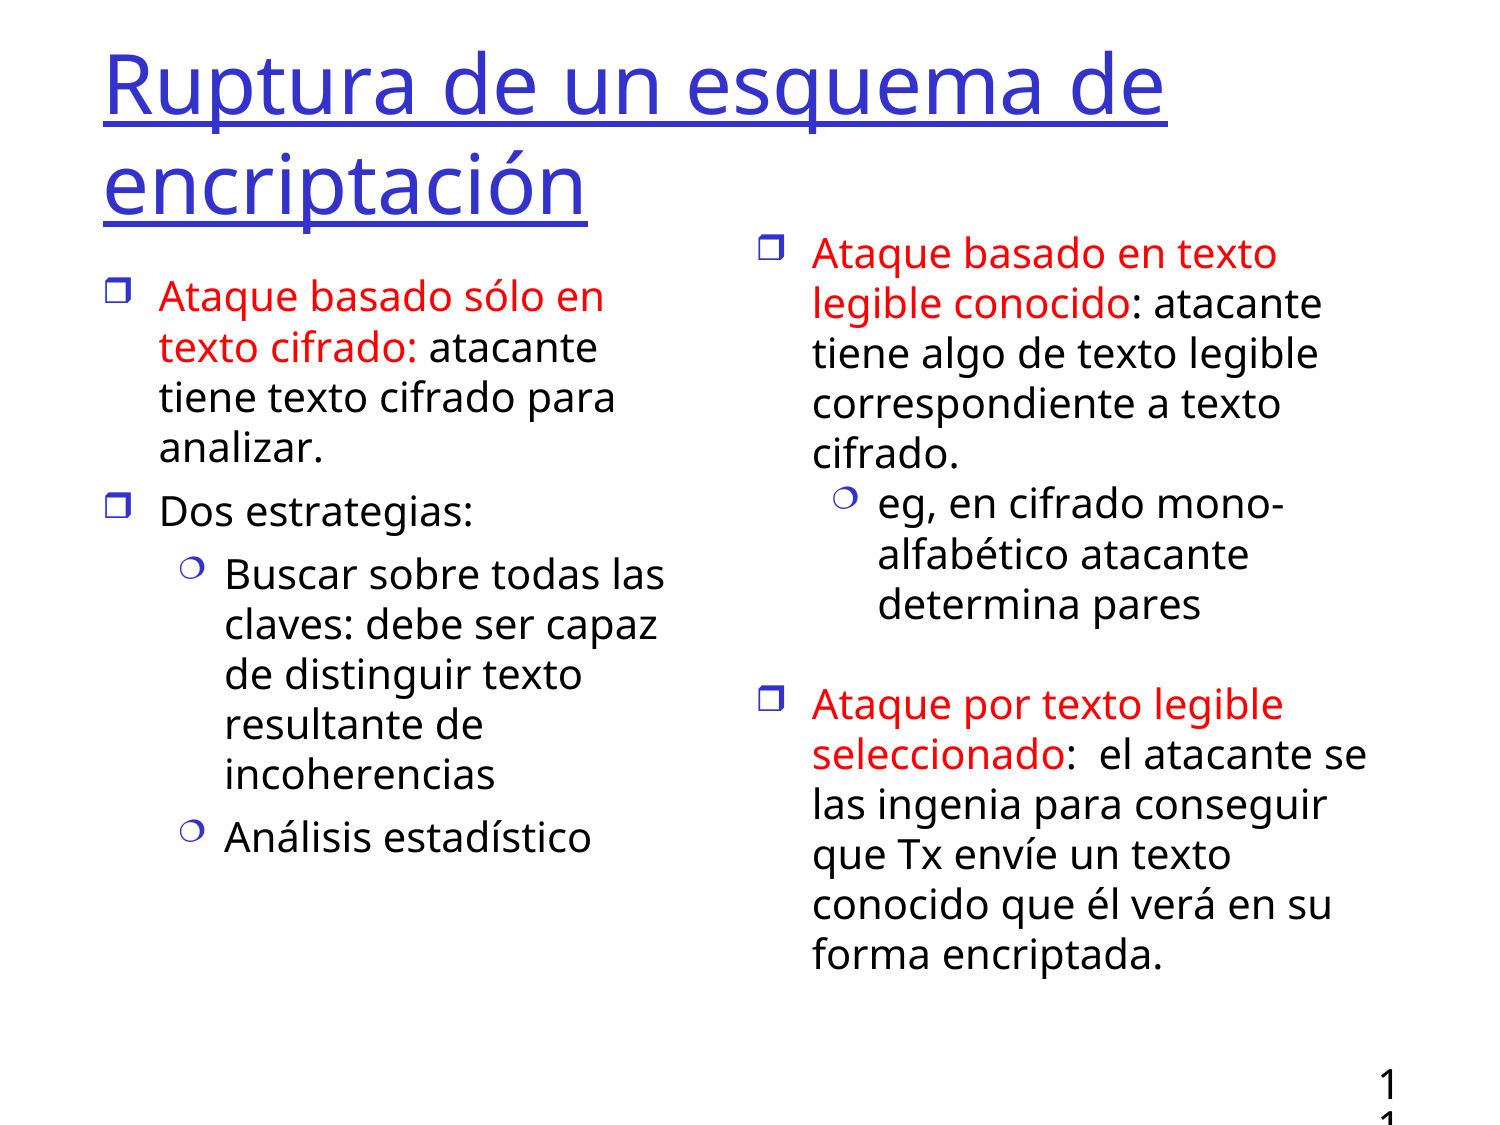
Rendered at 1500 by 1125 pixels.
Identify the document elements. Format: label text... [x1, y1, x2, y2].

list Ataque basado en texto legible conocido: atacante tiene algo de texto legible correspondiente a texto cifrado. eg, en cifrado mono-alfabético atacante determina pares Ataque por texto legible seleccionado: el atacante se las ingenia para conseguir que Tx envíe un texto conocido que él verá en su forma encriptada. [740, 219, 1425, 1041]
title Ruptura de un esquema de encriptación [87, 16, 1363, 247]
list Ataque basado sólo en texto cifrado: atacante tiene texto cifrado para analizar. Dos estrategias: Buscar sobre todas las claves: debe ser capaz de distinguir texto resultante de incoherencias Análisis estadístico [87, 262, 710, 1006]
